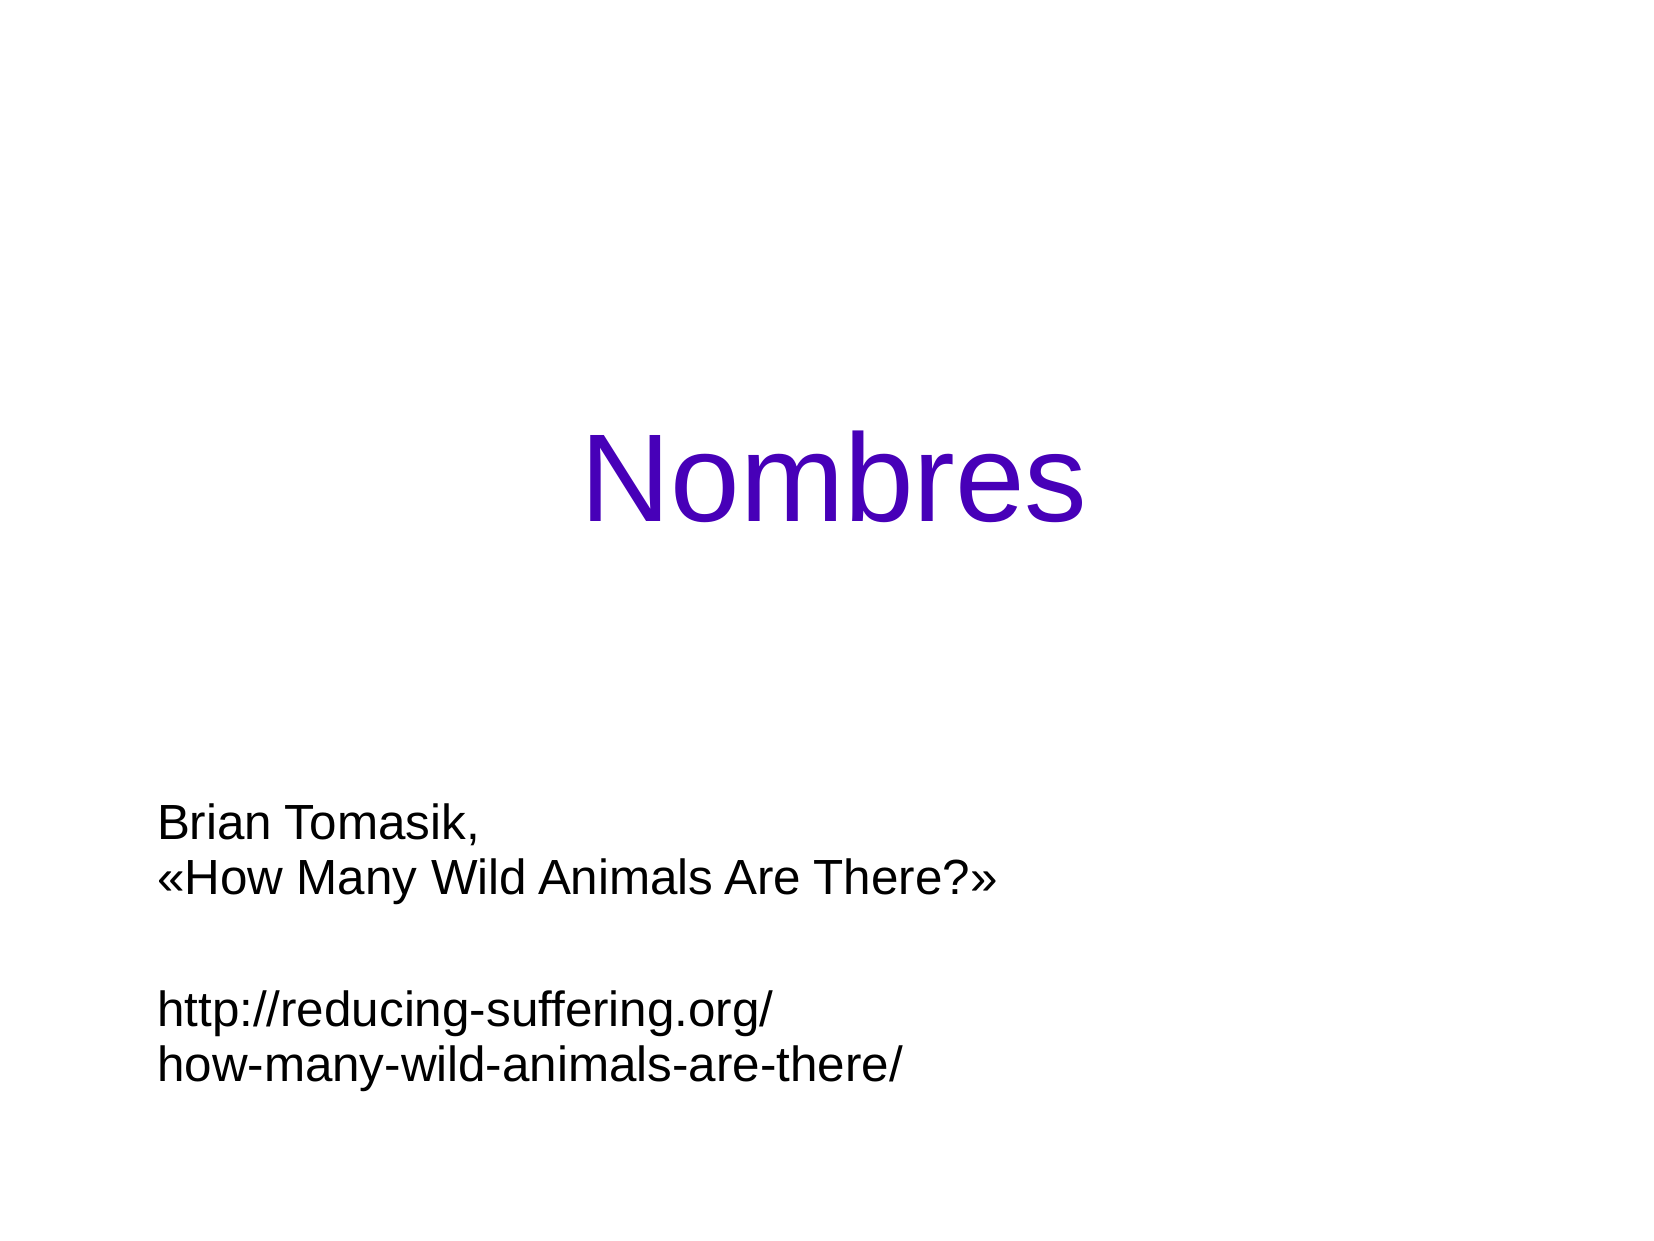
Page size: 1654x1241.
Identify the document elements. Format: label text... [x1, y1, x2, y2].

list Brian Tomasik, «How Many Wild Animals Are There?» http://reducing-suffering.org/ how-many-wild-animals-are-there/ [104, 795, 1561, 1096]
title Nombres [90, 375, 1579, 583]
